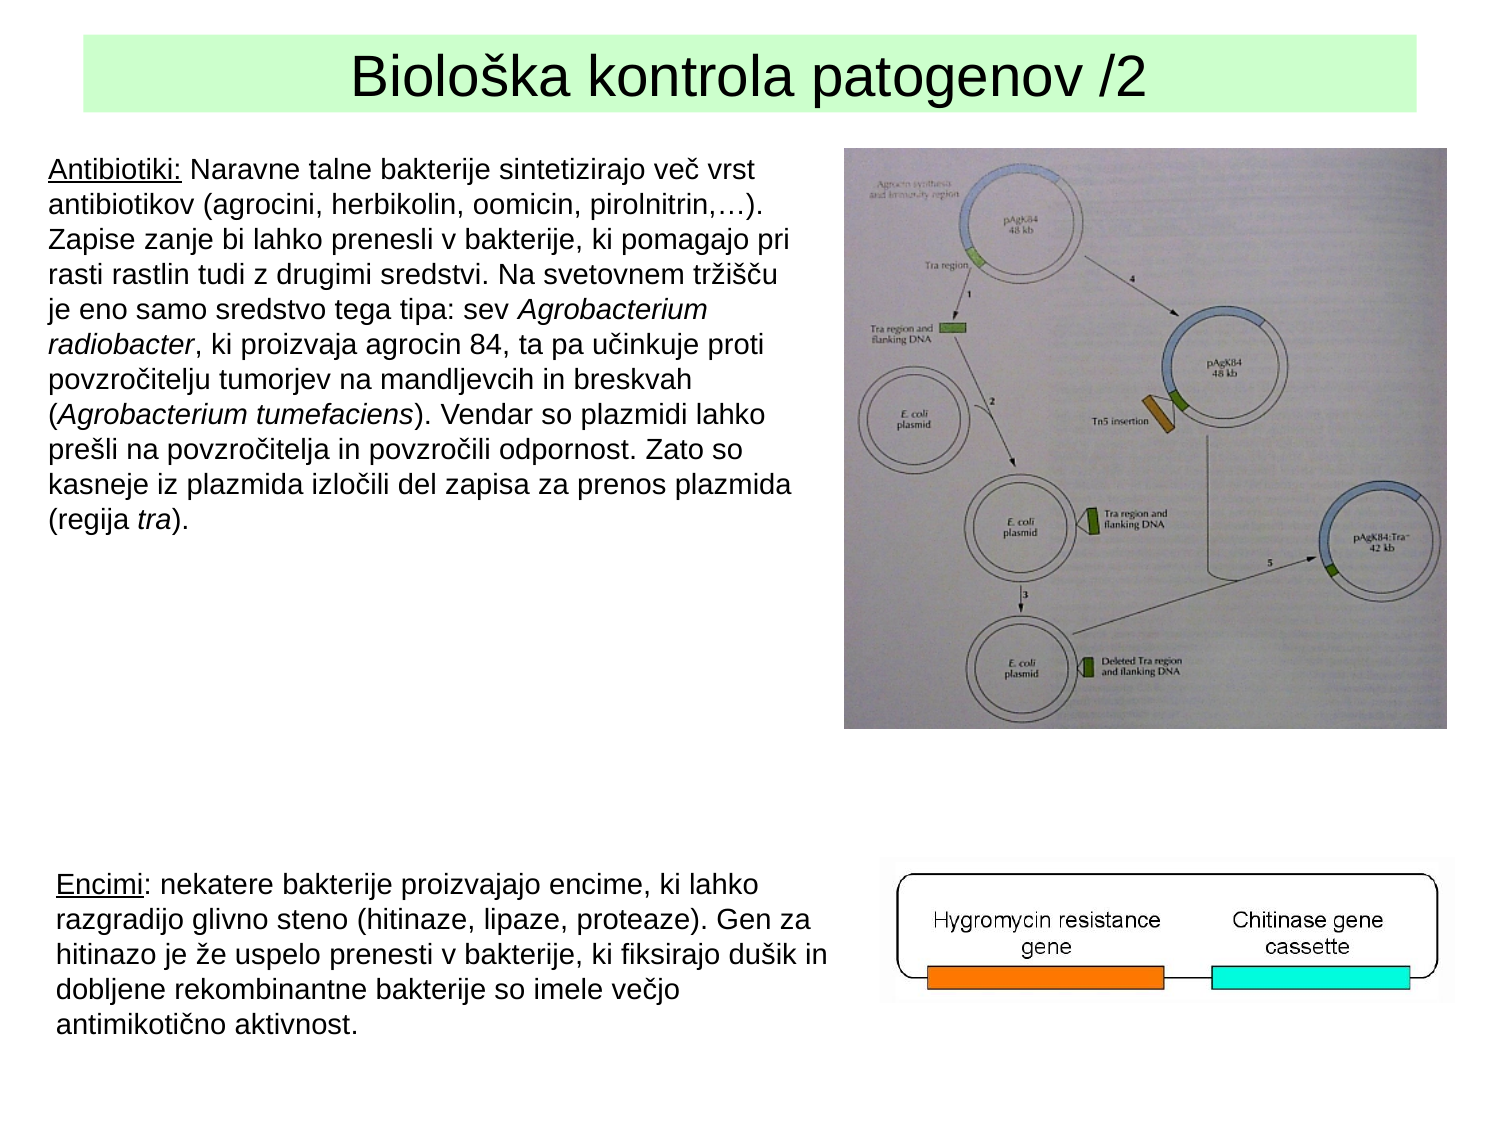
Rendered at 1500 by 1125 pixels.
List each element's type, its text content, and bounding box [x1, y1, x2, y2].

text_box Antibiotiki: Naravne talne bakterije sintetizirajo več vrst antibiotikov (agrocini, herbikolin, oomicin, pirolnitrin,…). Zapise zanje bi lahko prenesli v bakterije, ki pomagajo pri rasti rastlin tudi z drugimi sredstvi. Na svetovnem tržišču je eno samo sredstvo tega tipa: sev Agrobacterium radiobacter, ki proizvaja agrocin 84, ta pa učinkuje proti povzročitelju tumorjev na mandljevcih in breskvah (Agrobacterium tumefaciens). Vendar so plazmidi lahko prešli na povzročitelja in povzročili odpornost. Zato so kasneje iz plazmida izločili del zapisa za prenos plazmida (regija tra). [33, 143, 821, 543]
text_box Biološka kontrola patogenov /2 [83, 34, 1417, 113]
text_box Encimi: nekatere bakterije proizvajajo encime, ki lahko razgradijo glivno steno (hitinaze, lipaze, proteaze). Gen za hitinazo je že uspelo prenesti v bakterije, ki fiksirajo dušik in dobljene rekombinantne bakterije so imele večjo antimikotično aktivnost. [41, 857, 869, 1088]
picture [844, 148, 1447, 729]
picture [879, 857, 1455, 1003]
